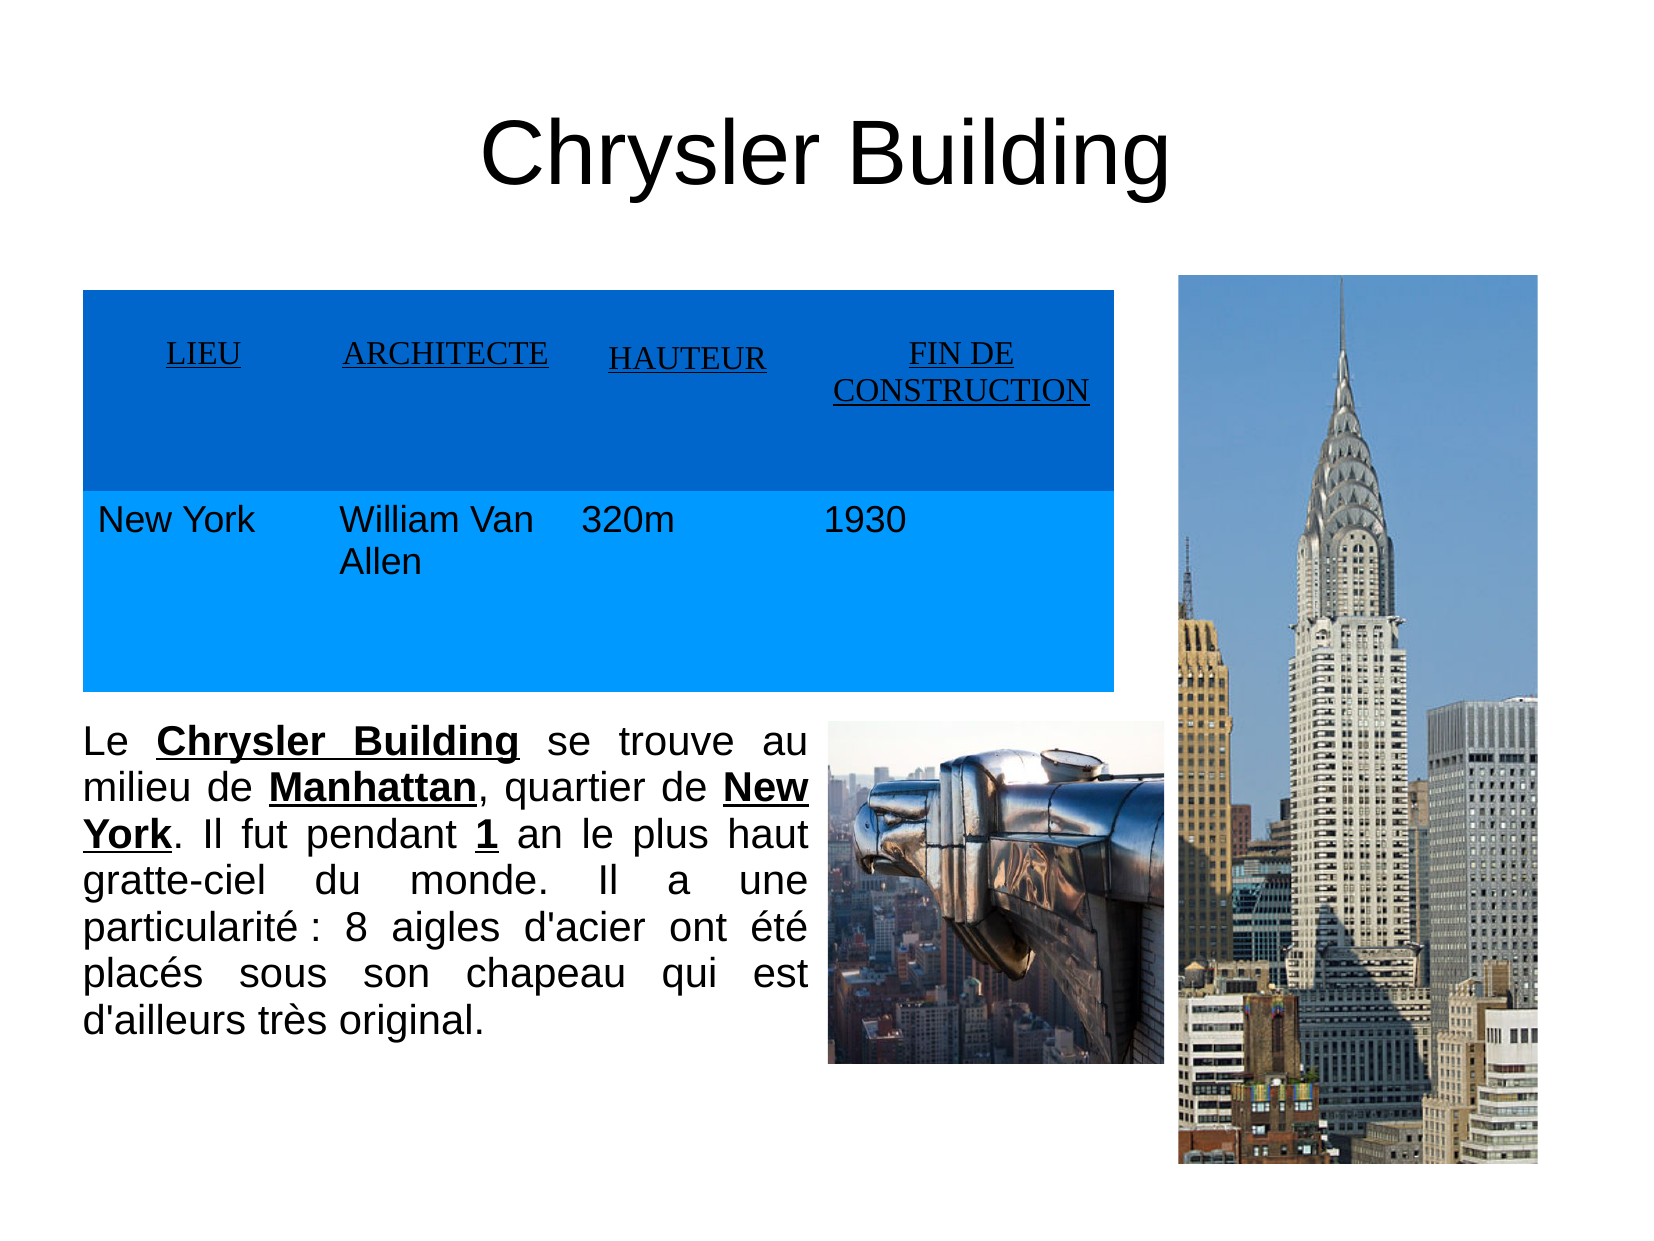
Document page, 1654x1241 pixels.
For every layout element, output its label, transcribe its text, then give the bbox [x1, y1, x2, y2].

table_cell 320m [567, 491, 809, 692]
table_header HAUTEUR [567, 290, 809, 491]
table_cell 1930 [809, 491, 1114, 692]
table_header LIEU [83, 290, 325, 491]
table_cell William Van Allen [325, 491, 567, 692]
list Le Chrysler Building se trouve au milieu de Manhattan, quartier de New York. Il fut pendant 1 an le plus haut gratte-ciel du monde. Il a une particularité : 8 aigles d'acier ont été placés sous son chapeau qui est d'ailleurs très original. [82, 717, 809, 1109]
title Chrysler Building [82, 49, 1571, 257]
table_header ARCHITECTE [325, 290, 567, 491]
list [1178, 275, 1538, 1164]
table_cell New York [83, 491, 325, 692]
table_header FIN DE CONSTRUCTION [809, 290, 1114, 491]
list [827, 721, 1165, 1064]
